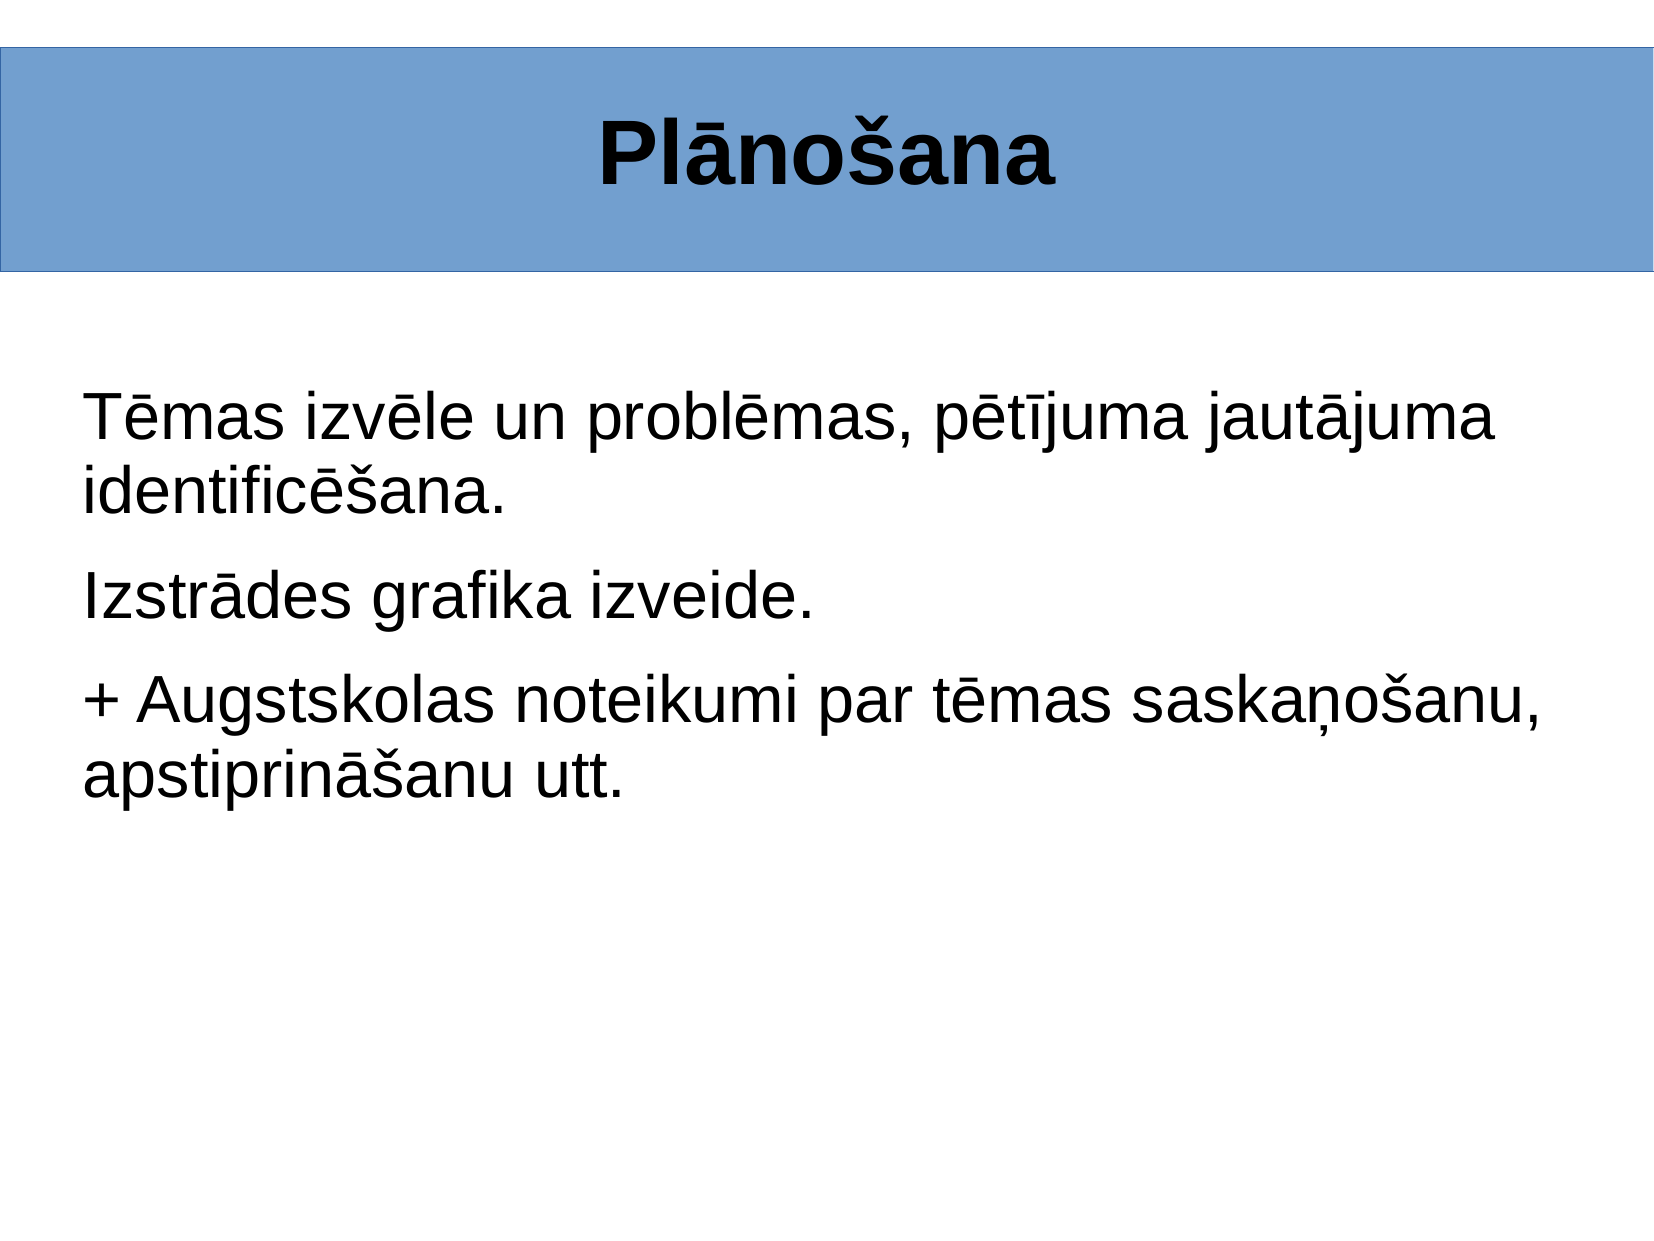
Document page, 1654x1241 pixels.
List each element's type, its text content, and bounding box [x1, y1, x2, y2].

list Tēmas izvēle un problēmas, pētījuma jautājuma identificēšana. Izstrādes grafika izveide. + Augstskolas noteikumi par tēmas saskaņošanu, apstiprināšanu utt. [82, 378, 1619, 1099]
title Plānošana [82, 49, 1571, 257]
text_box [0, 47, 1654, 272]
